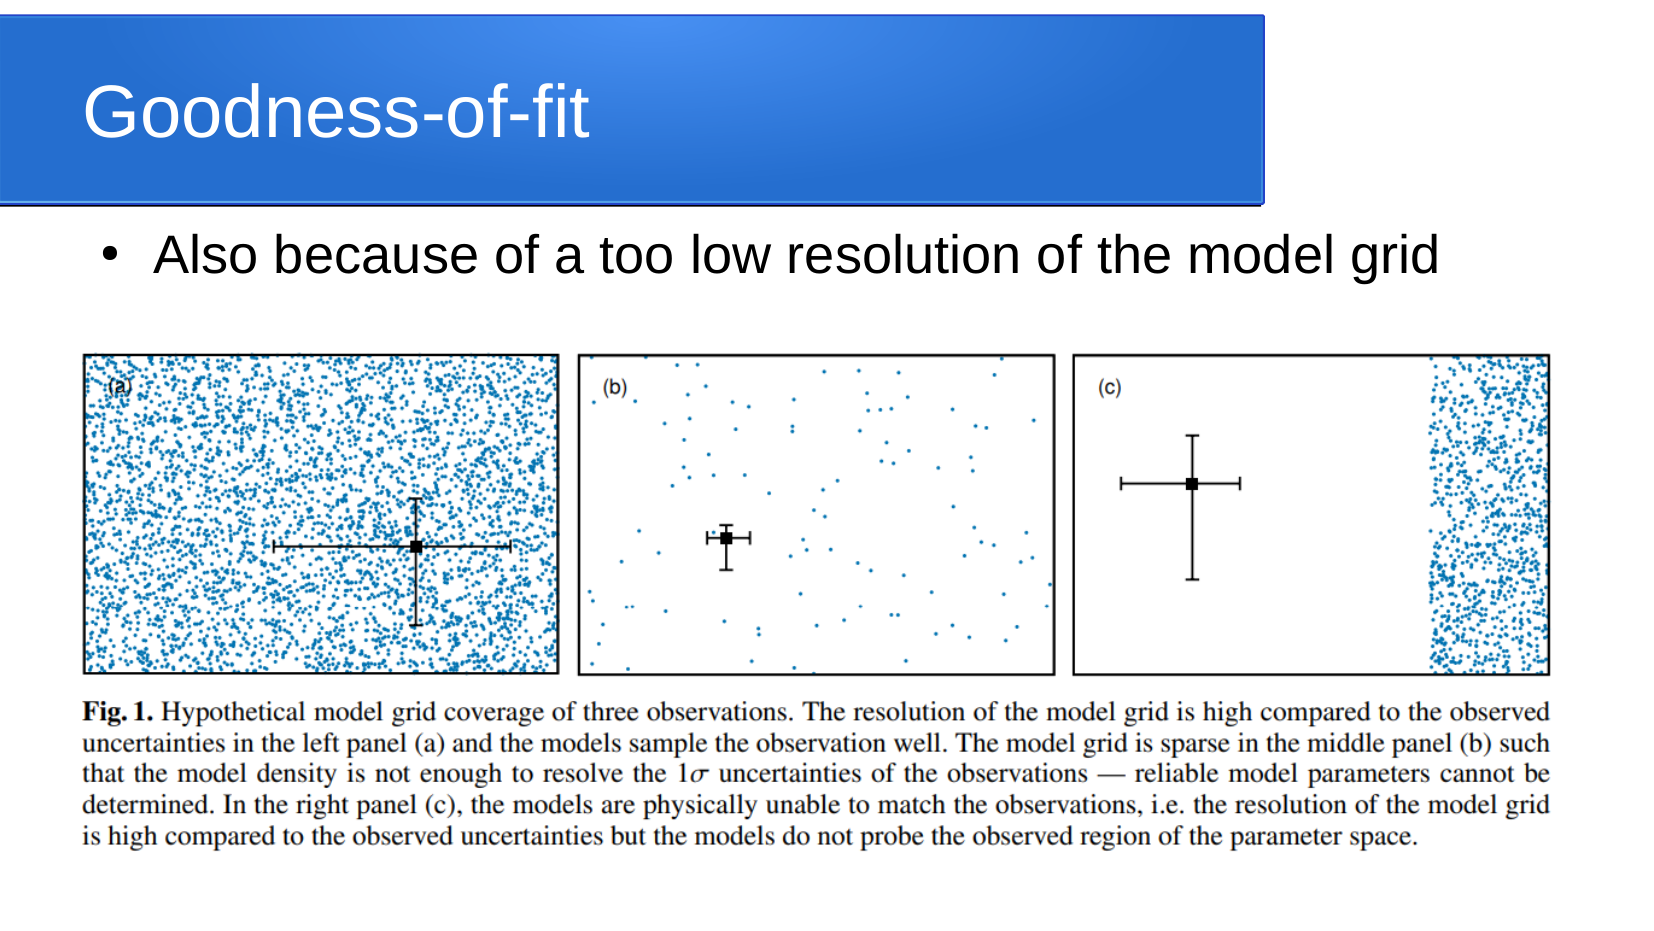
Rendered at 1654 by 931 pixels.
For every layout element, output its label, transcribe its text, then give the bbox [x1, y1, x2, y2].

list Also because of a too low resolution of the model grid [82, 224, 1571, 406]
title Goodness-of-fit [82, 35, 1235, 189]
picture [75, 343, 1566, 871]
